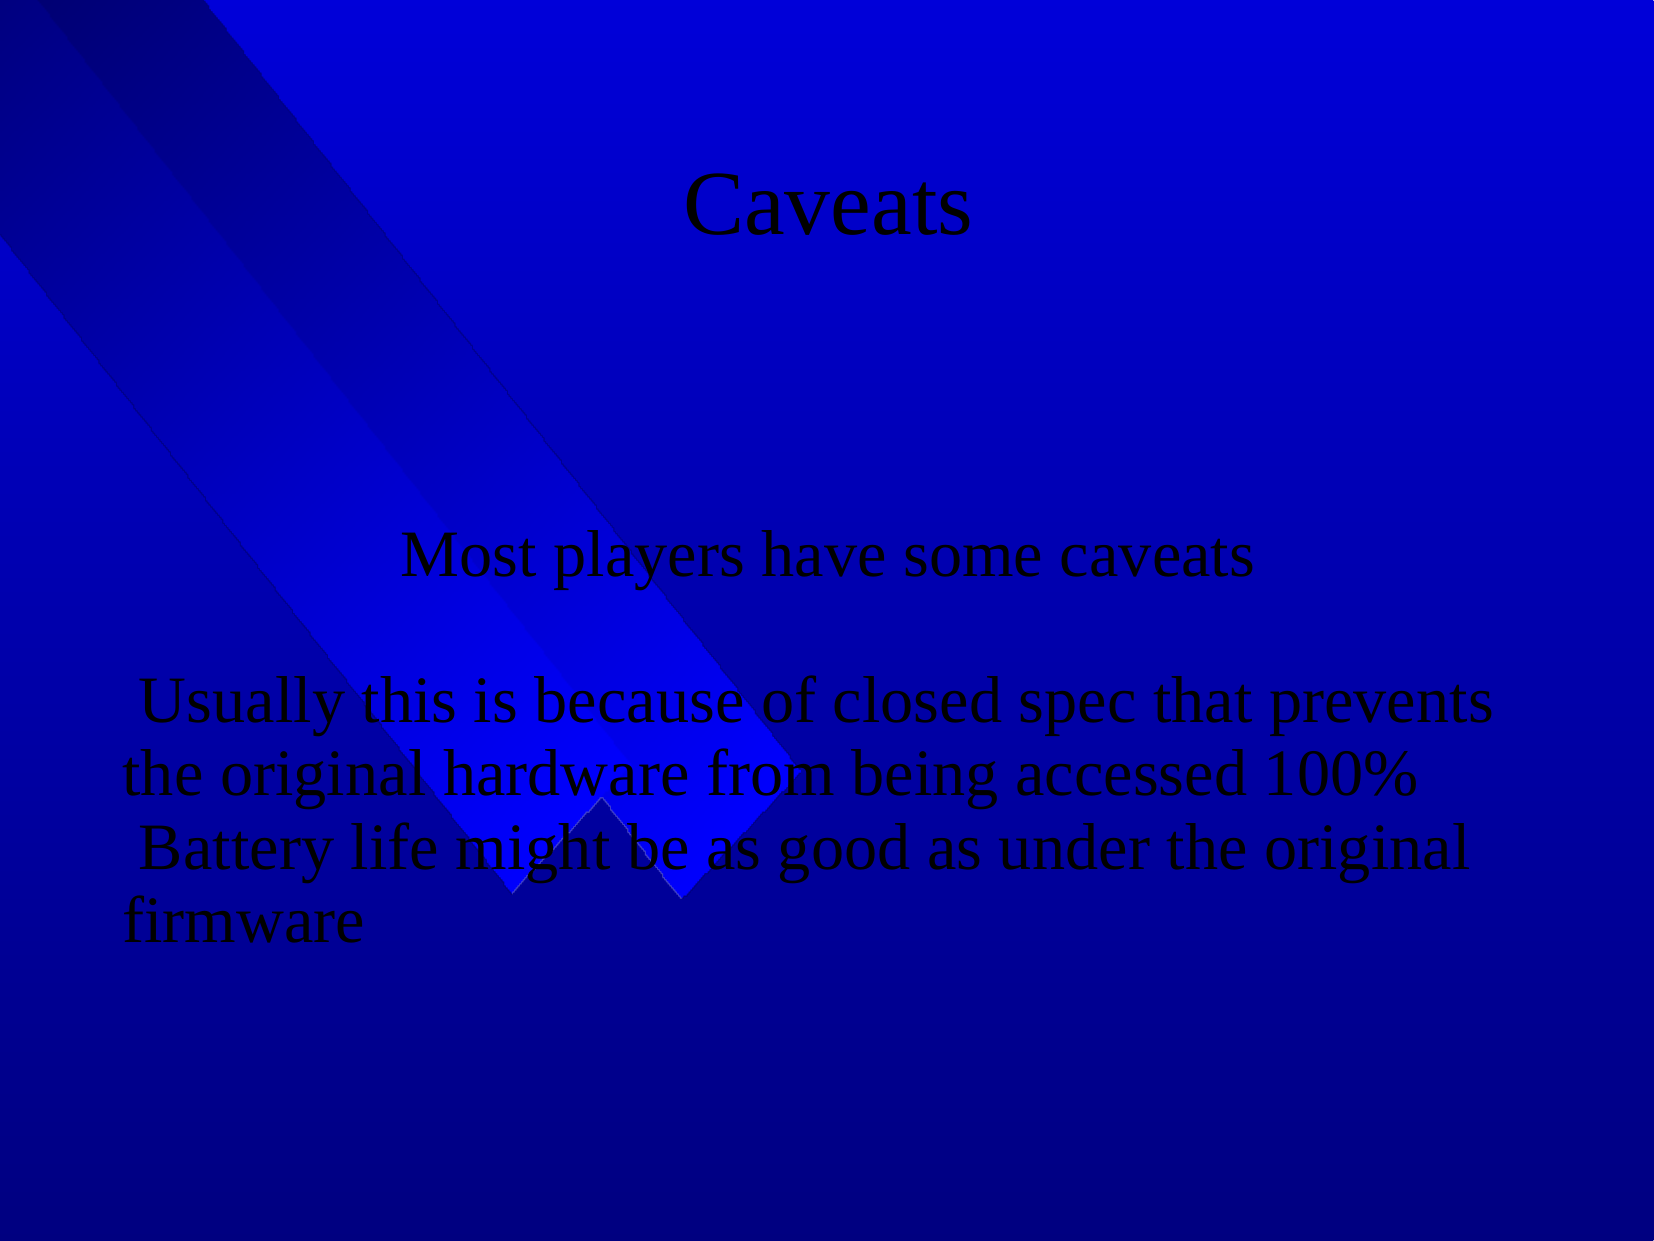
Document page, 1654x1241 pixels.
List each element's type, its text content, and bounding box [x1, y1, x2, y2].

title Caveats [122, 99, 1535, 307]
subtitle Most players have some caveats Usually this is because of closed spec that prevents the original hardware from being accessed 100% Battery life might be as good as under the original firmware [122, 346, 1535, 1128]
